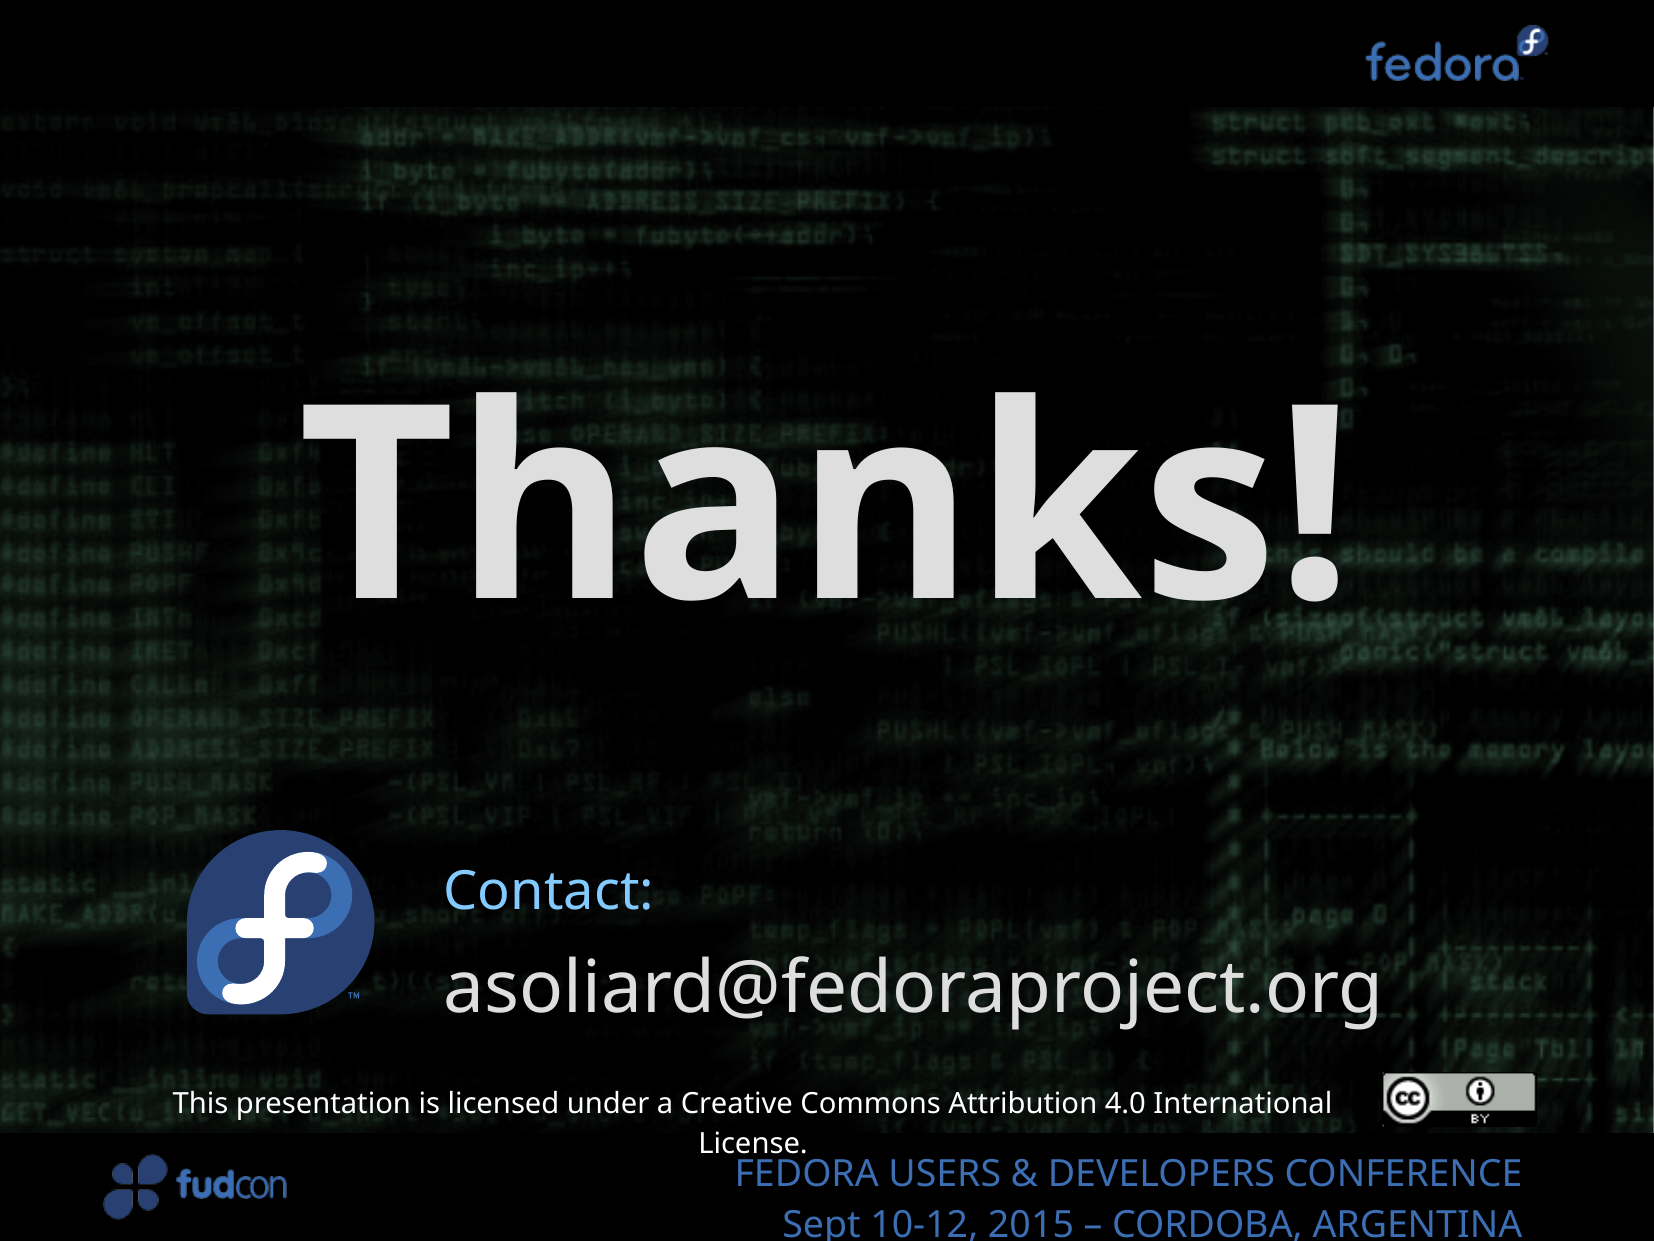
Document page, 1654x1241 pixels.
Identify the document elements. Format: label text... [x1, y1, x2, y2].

text_box Contact: [429, 844, 682, 923]
text_box asoliard@fedoraproject.org [429, 927, 1467, 1016]
text_box This presentation is licensed under a Creative Commons Attribution 4.0 International License. [117, 1075, 1389, 1130]
picture [0, 0, 1654, 1241]
text_box Thanks! [64, 443, 1589, 797]
